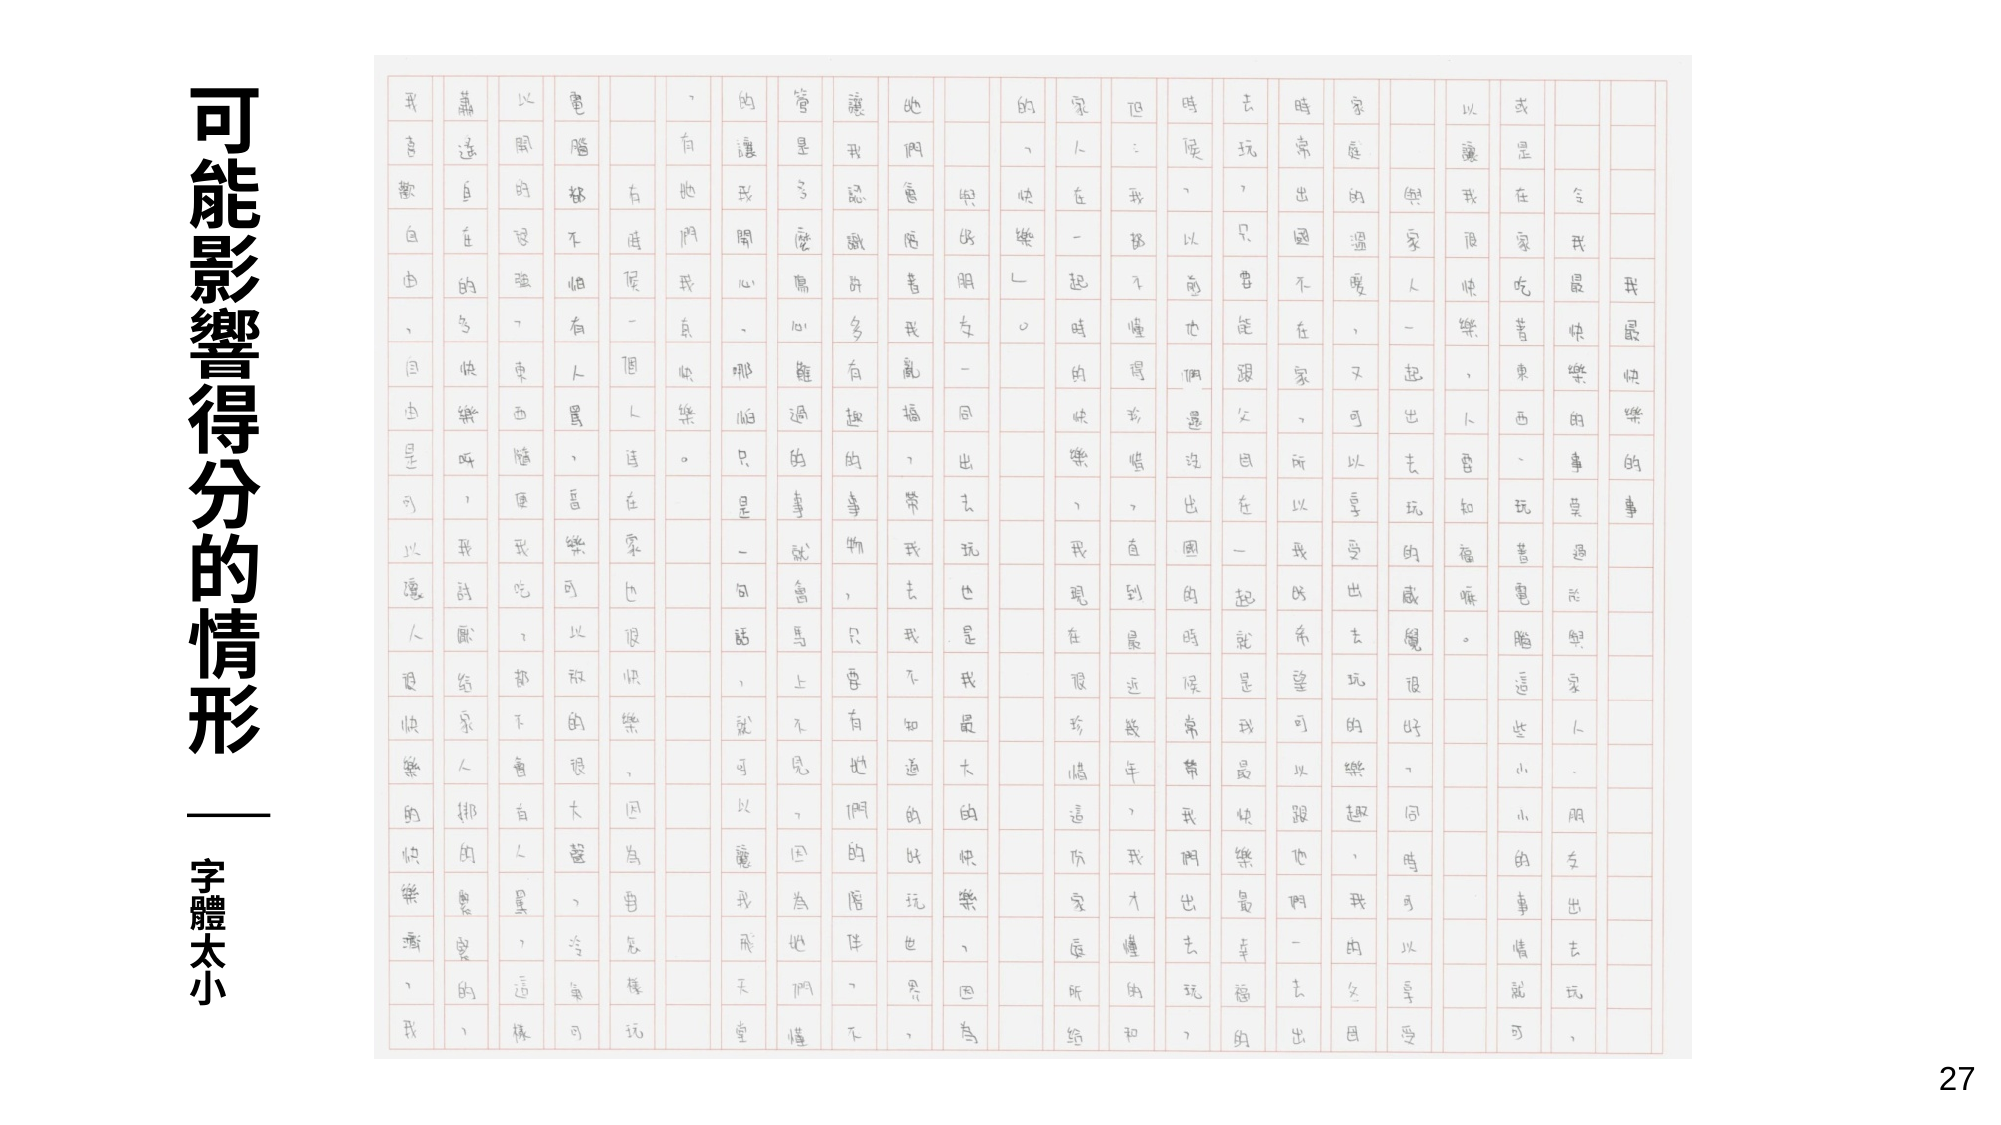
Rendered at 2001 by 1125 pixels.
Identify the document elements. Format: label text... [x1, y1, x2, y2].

picture [374, 55, 1692, 1059]
text_box 可能影響得分的情形 ｜字體太小 [168, 66, 284, 1023]
text_box 27 [1923, 1047, 2000, 1108]
